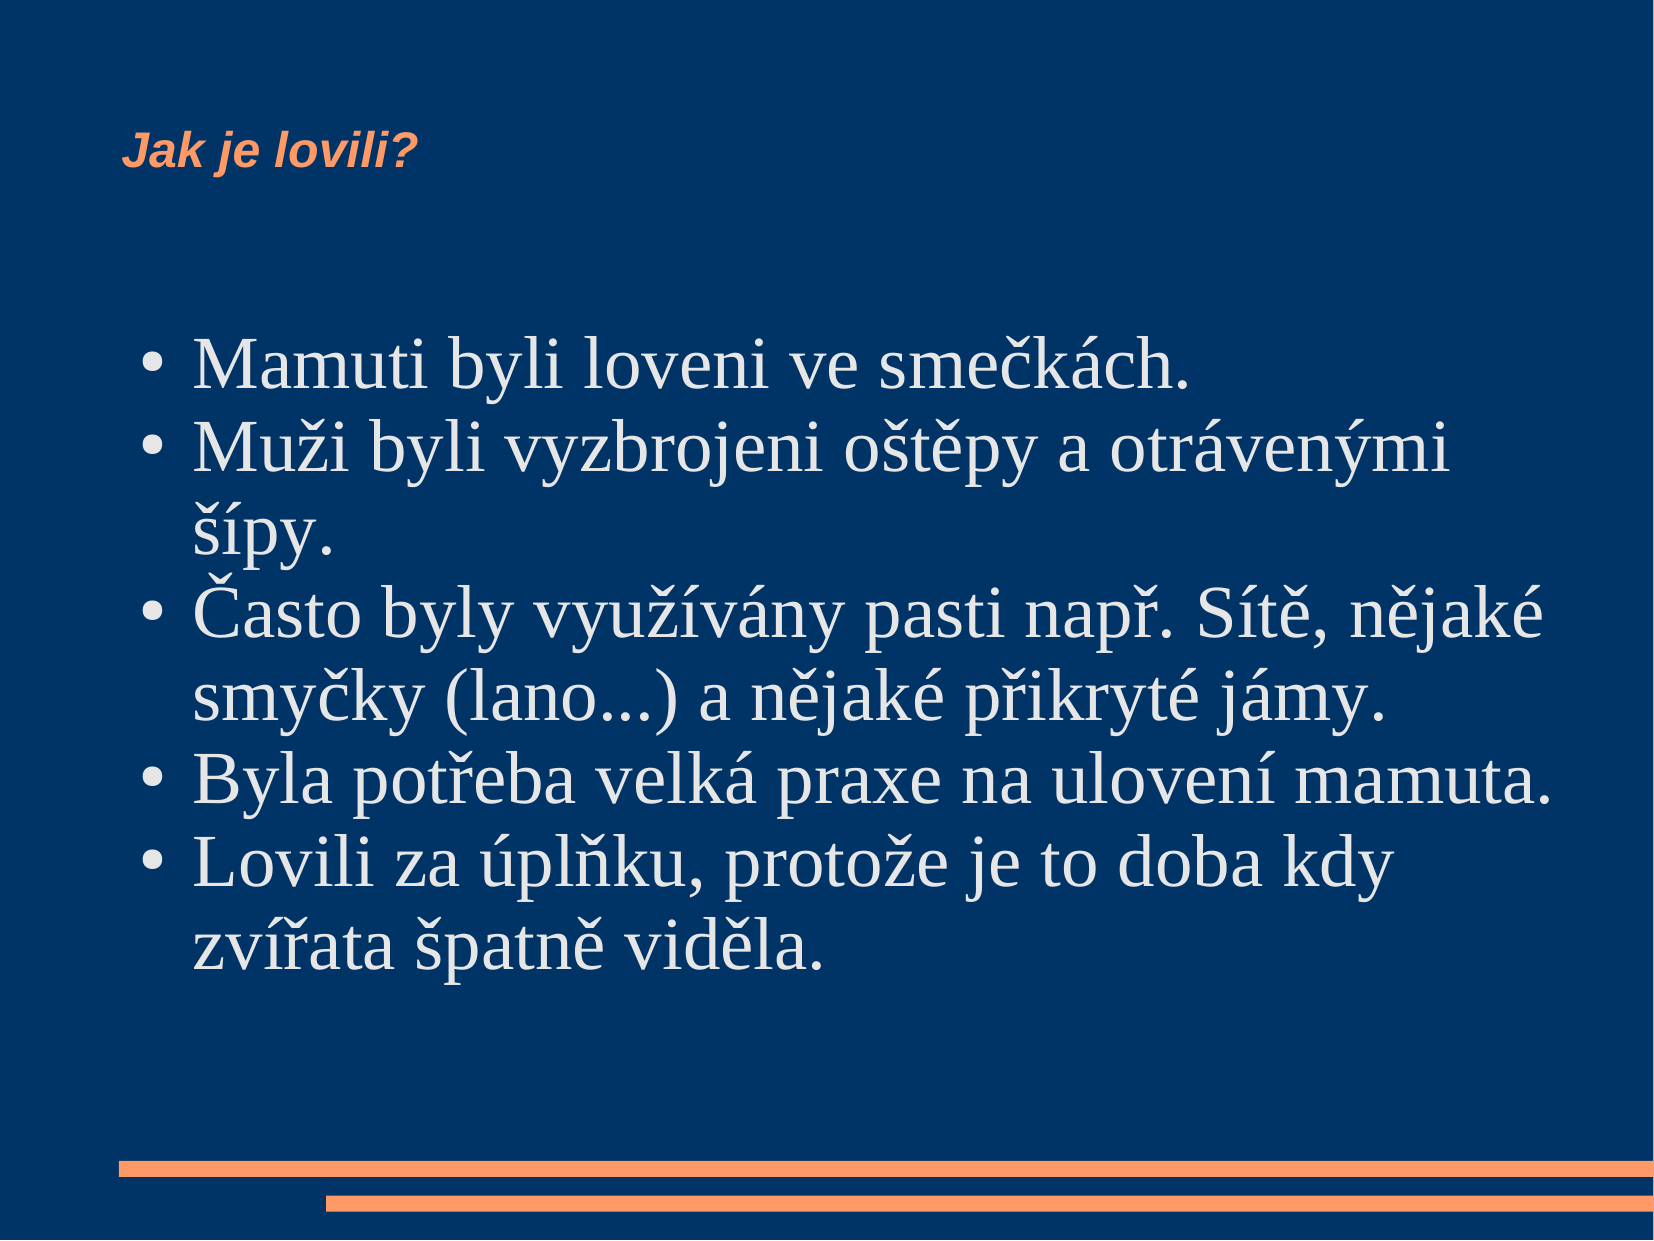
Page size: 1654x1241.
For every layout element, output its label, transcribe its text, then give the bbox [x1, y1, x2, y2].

list Mamuti byli loveni ve smečkách. Muži byli vyzbrojeni oštěpy a otrávenými šípy. Často byly využívány pasti např. Sítě, nějaké smyčky (lano...) a nějaké přikryté jámy. Byla potřeba velká praxe na ulovení mamuta. Lovili za úplňku, protože je to doba kdy zvířata špatně viděla. [121, 322, 1561, 1132]
title Jak je lovili? [121, 46, 1534, 254]
